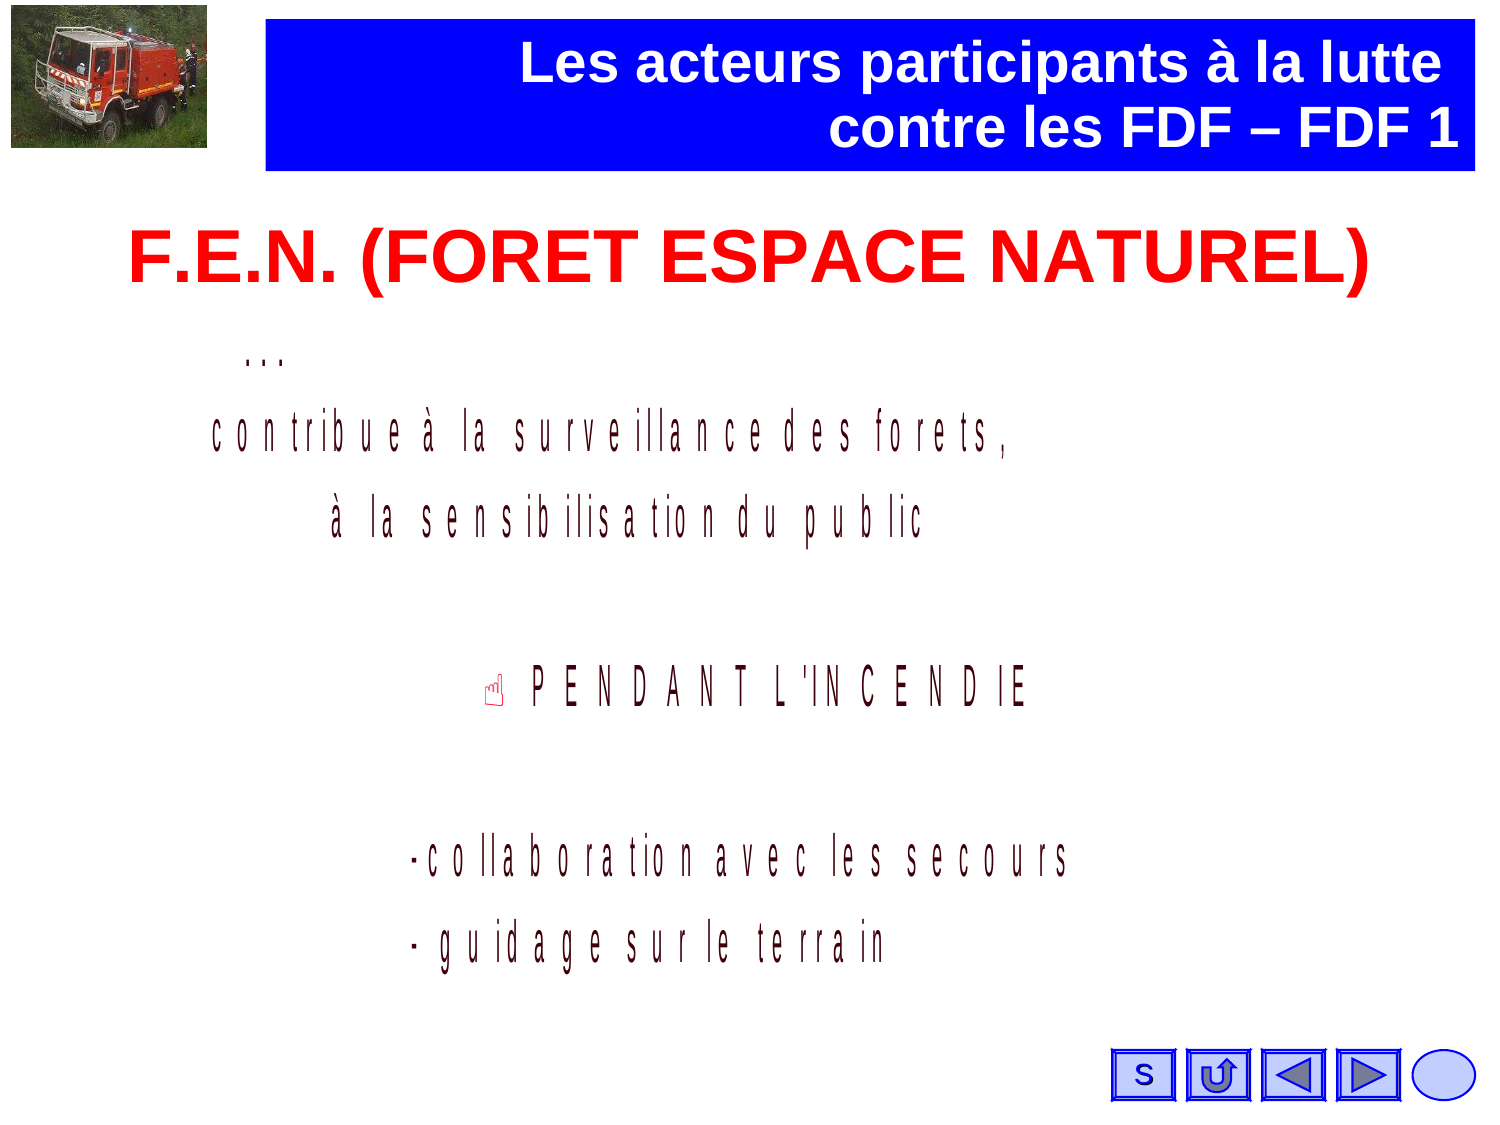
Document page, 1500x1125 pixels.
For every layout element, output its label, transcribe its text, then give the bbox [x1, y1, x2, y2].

text_box [1412, 1050, 1476, 1101]
text_box F.E.N. (FORET ESPACE NATUREL) [112, 206, 1388, 325]
text_box Les acteurs participants à la lutte contre les FDF – FDF 1 [265, 19, 1476, 172]
picture [175, 325, 1329, 976]
picture [11, 5, 207, 148]
